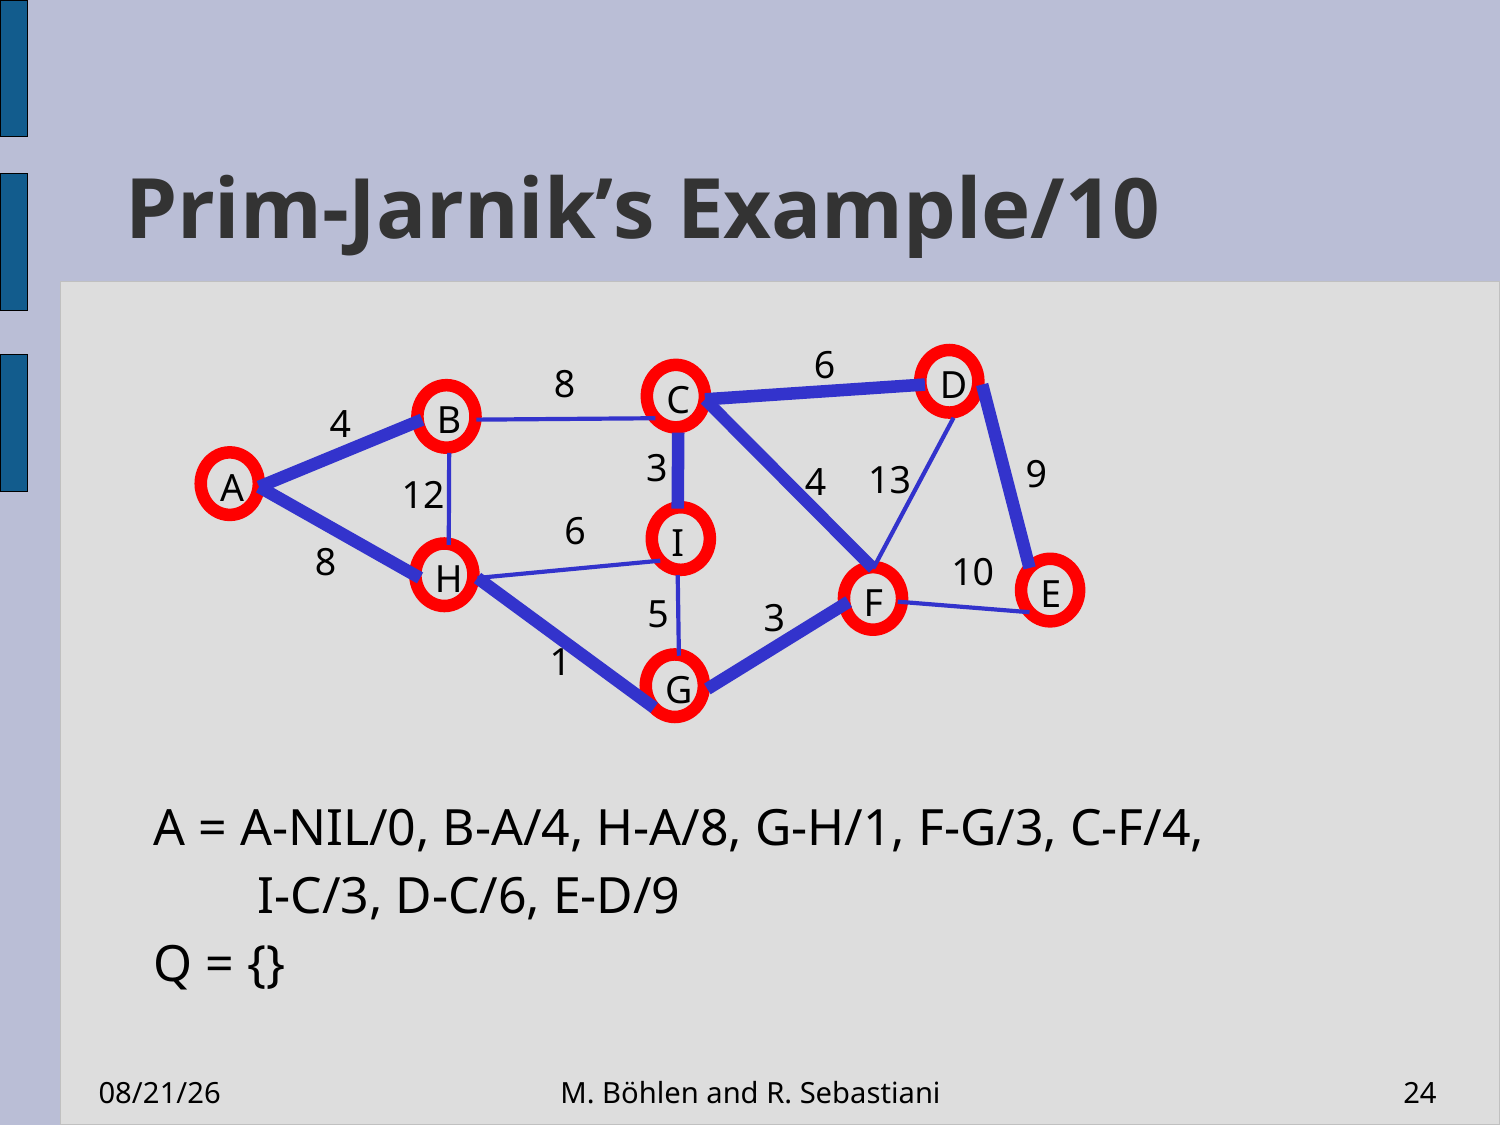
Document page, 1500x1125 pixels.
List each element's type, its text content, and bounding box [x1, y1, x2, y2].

text_box 8 [539, 349, 591, 417]
text_box 1 [534, 627, 587, 695]
text_box 12 [386, 461, 460, 528]
text_box A = A-NIL/0, B-A/4, H-A/8, G-H/1, F-G/3, C-F/4, I-C/3, D-C/6, E-D/9 Q = {} [138, 784, 1278, 981]
text_box I [656, 508, 699, 576]
text_box 6 [549, 496, 601, 564]
text_box 10 [936, 537, 1010, 605]
text_box A [205, 453, 260, 521]
text_box E [1025, 560, 1077, 627]
title Prim-Jarnik’s Example/10 [110, 67, 1392, 271]
text_box G [650, 655, 708, 723]
text_box H [420, 544, 478, 612]
text_box 4 [790, 447, 842, 514]
text_box 3 [748, 584, 800, 651]
text_box 3 [631, 434, 683, 501]
text_box 6 [798, 330, 851, 398]
text_box C [651, 366, 706, 433]
text_box 9 [1010, 439, 1063, 507]
text_box 8 [300, 528, 352, 595]
text_box 13 [853, 446, 927, 513]
text_box 4 [314, 389, 367, 457]
text_box 5 [632, 579, 685, 647]
text_box F [848, 568, 898, 635]
text_box D [924, 351, 983, 418]
text_box B [422, 386, 477, 453]
